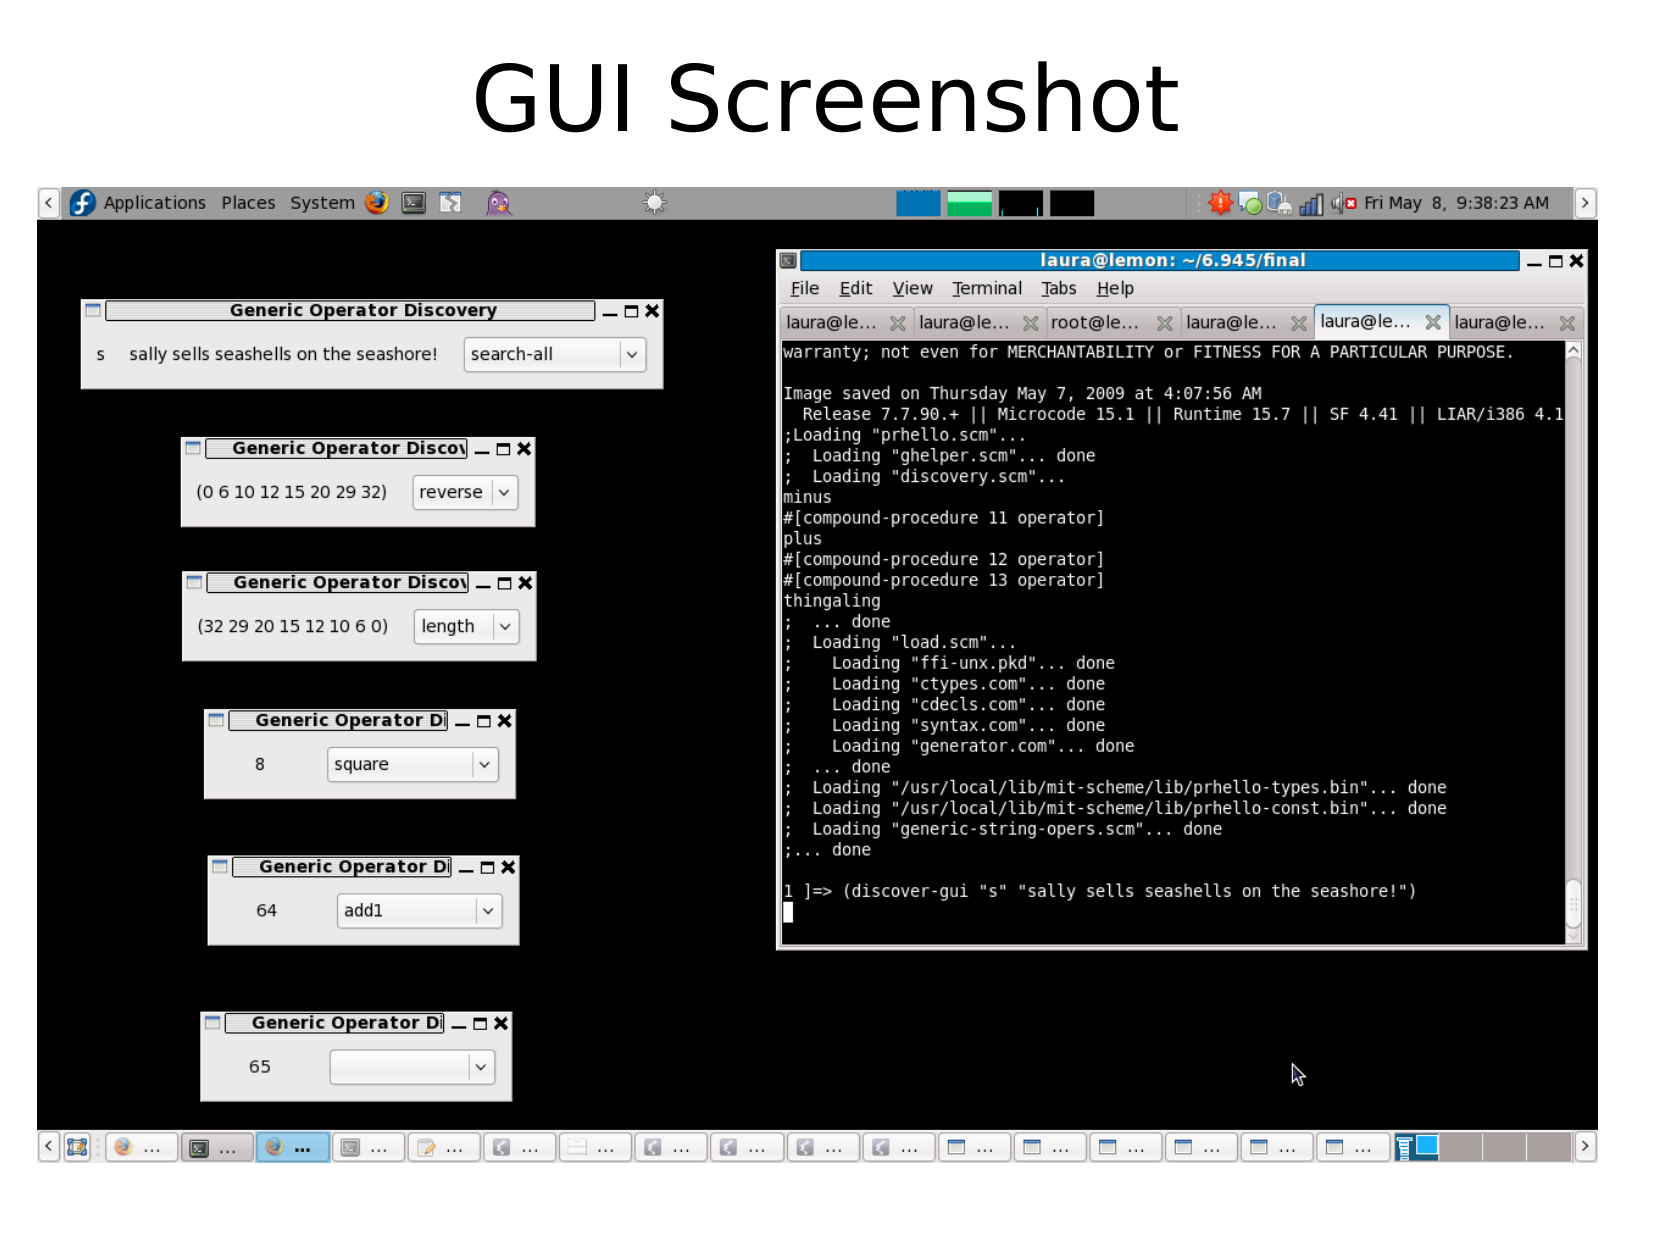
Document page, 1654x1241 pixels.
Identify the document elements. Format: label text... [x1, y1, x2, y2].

title GUI Screenshot [82, 0, 1571, 187]
picture [37, 187, 1598, 1163]
